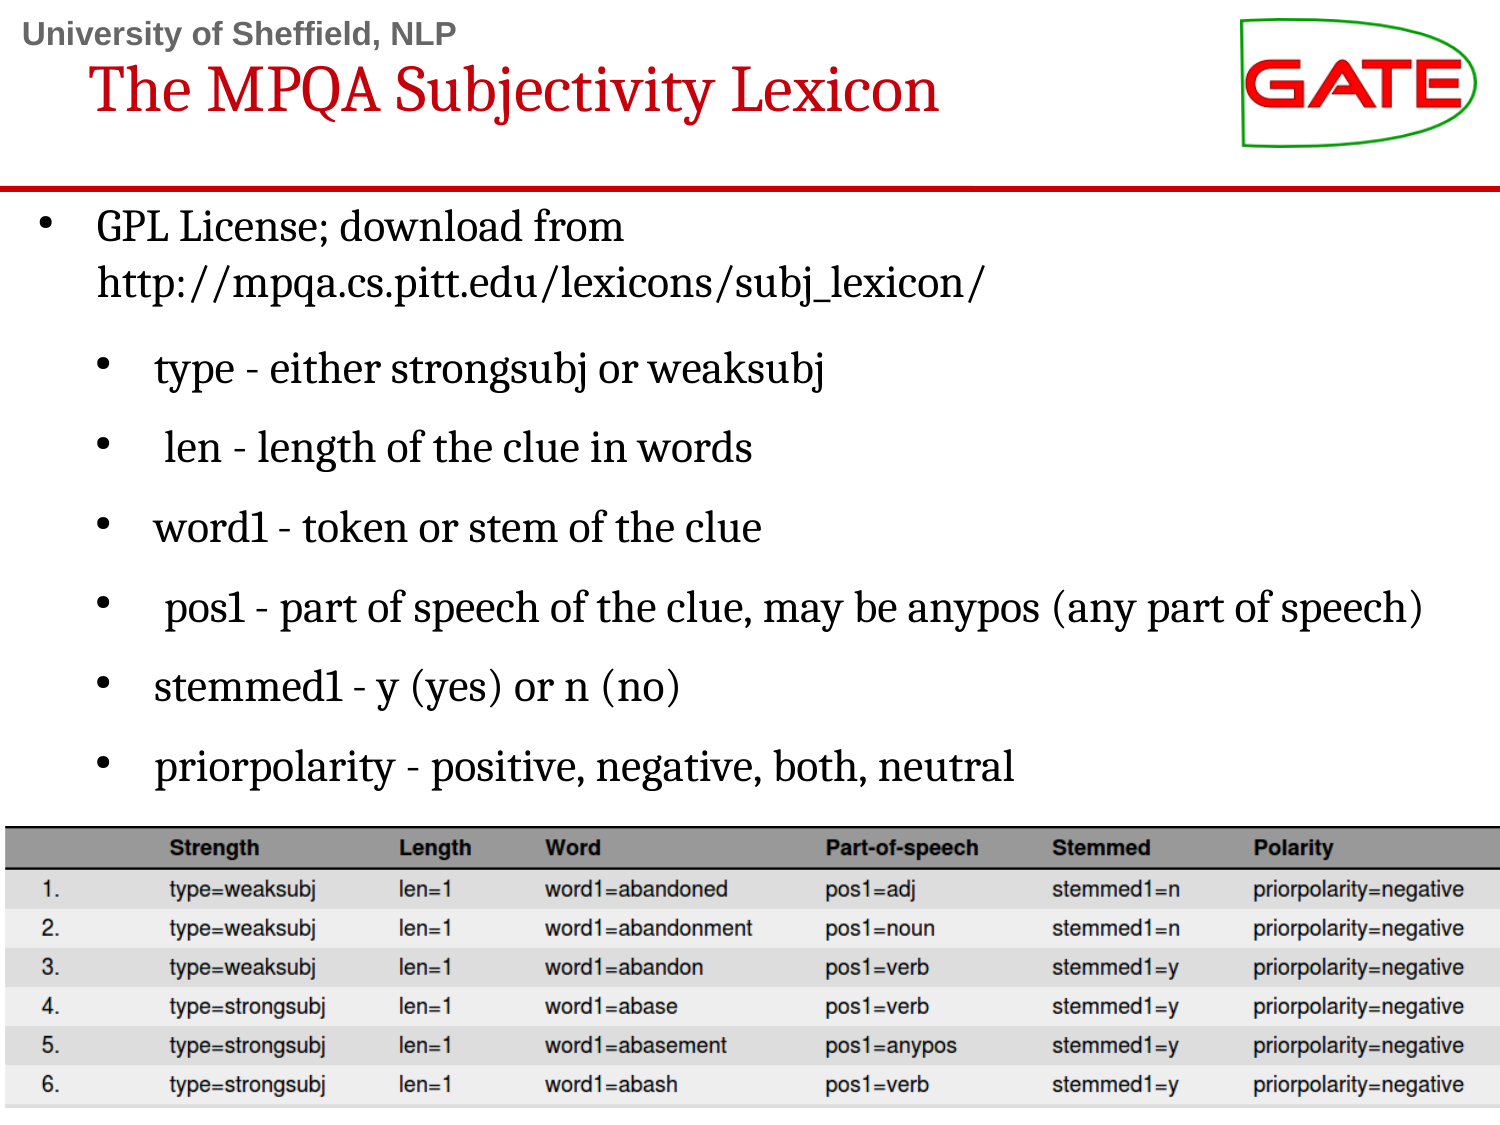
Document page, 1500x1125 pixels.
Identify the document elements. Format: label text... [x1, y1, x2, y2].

picture [1240, 18, 1477, 148]
picture [4, 826, 1500, 1108]
title The MPQA Subjectivity Lexicon [88, 29, 1439, 149]
list GPL License; download from http://mpqa.cs.pitt.edu/lexicons/subj_lexicon/ type - either strongsubj or weaksubj len - length of the clue in words word1 - token or stem of the clue pos1 - part of speech of the clue, may be anypos (any part of speech) stemmed1 - y (yes) or n (no) priorpolarity - positive, negative, both, neutral [37, 194, 1477, 826]
